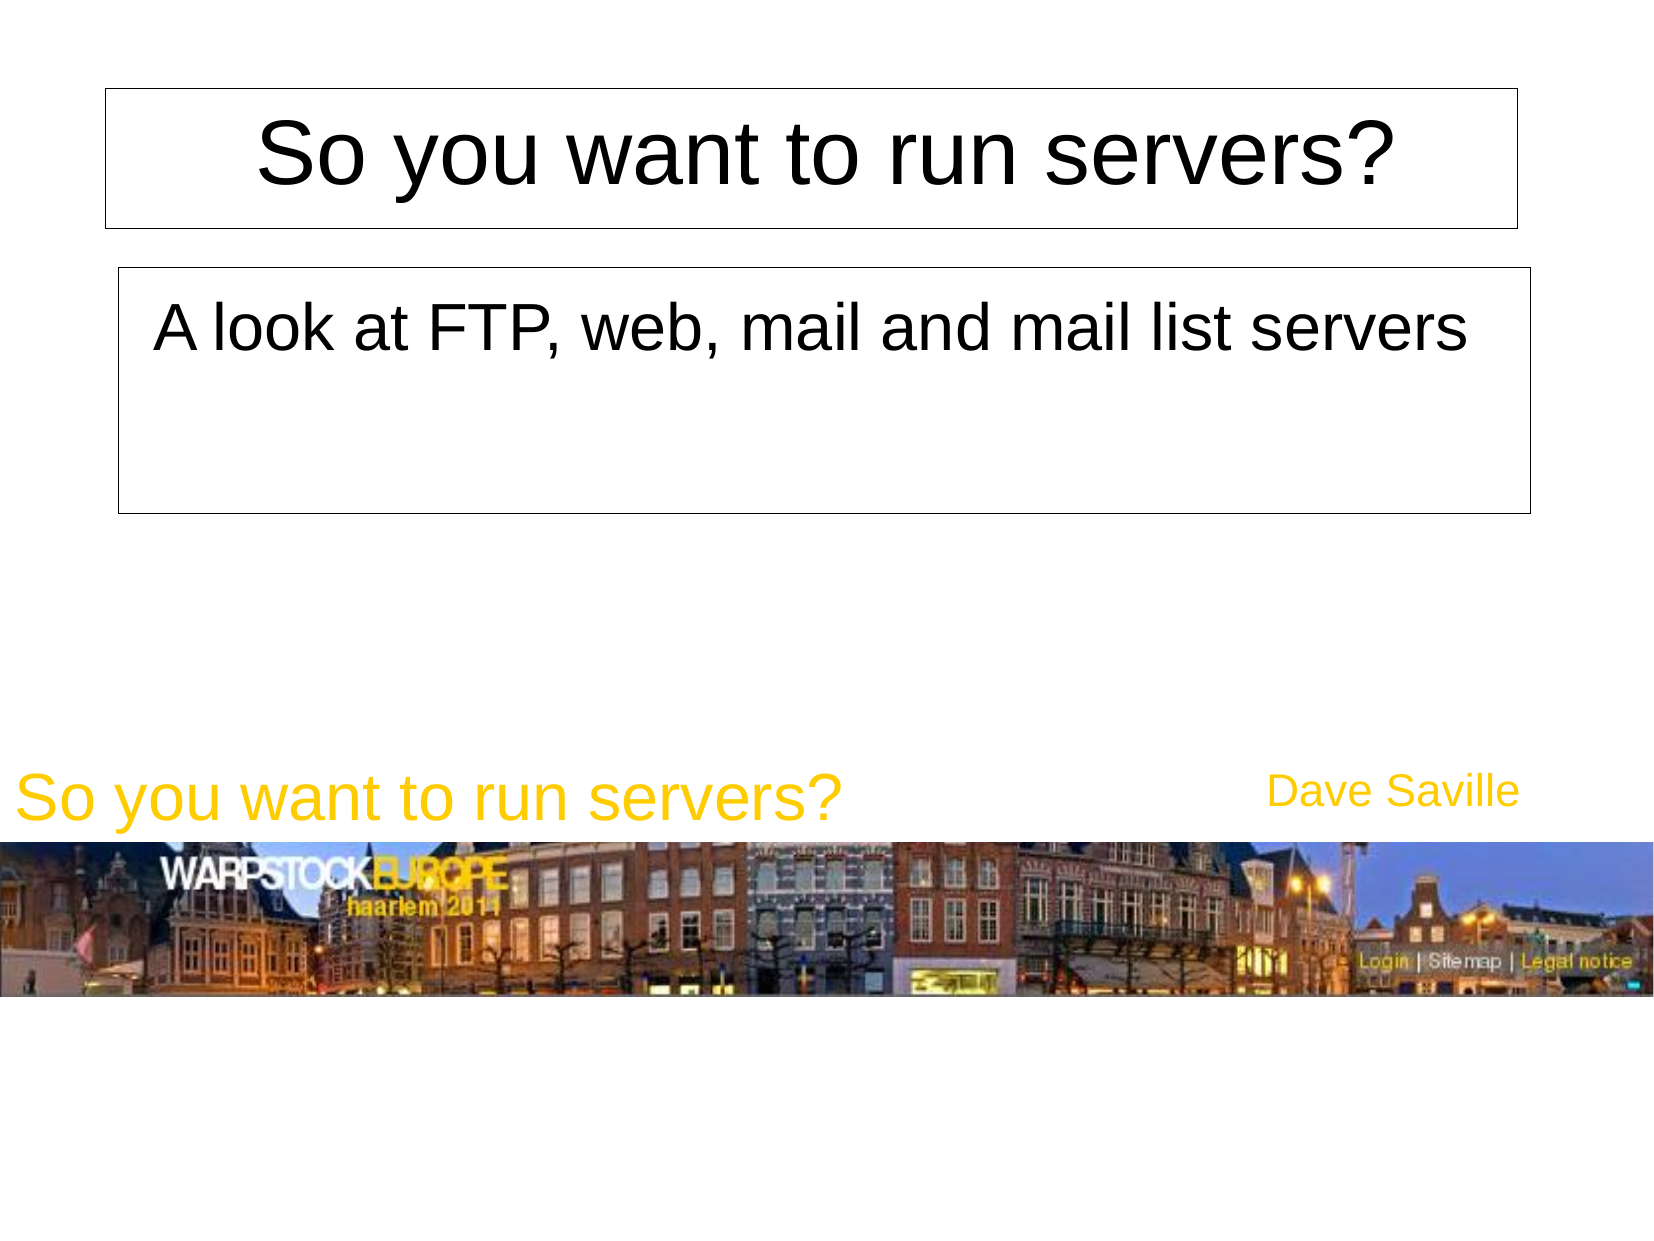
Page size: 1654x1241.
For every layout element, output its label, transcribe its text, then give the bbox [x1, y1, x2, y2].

picture [1571, 842, 1654, 997]
picture [0, 842, 82, 997]
list A look at FTP, web, mail and mail list servers [82, 290, 1571, 1109]
title So you want to run servers? [82, 49, 1571, 257]
